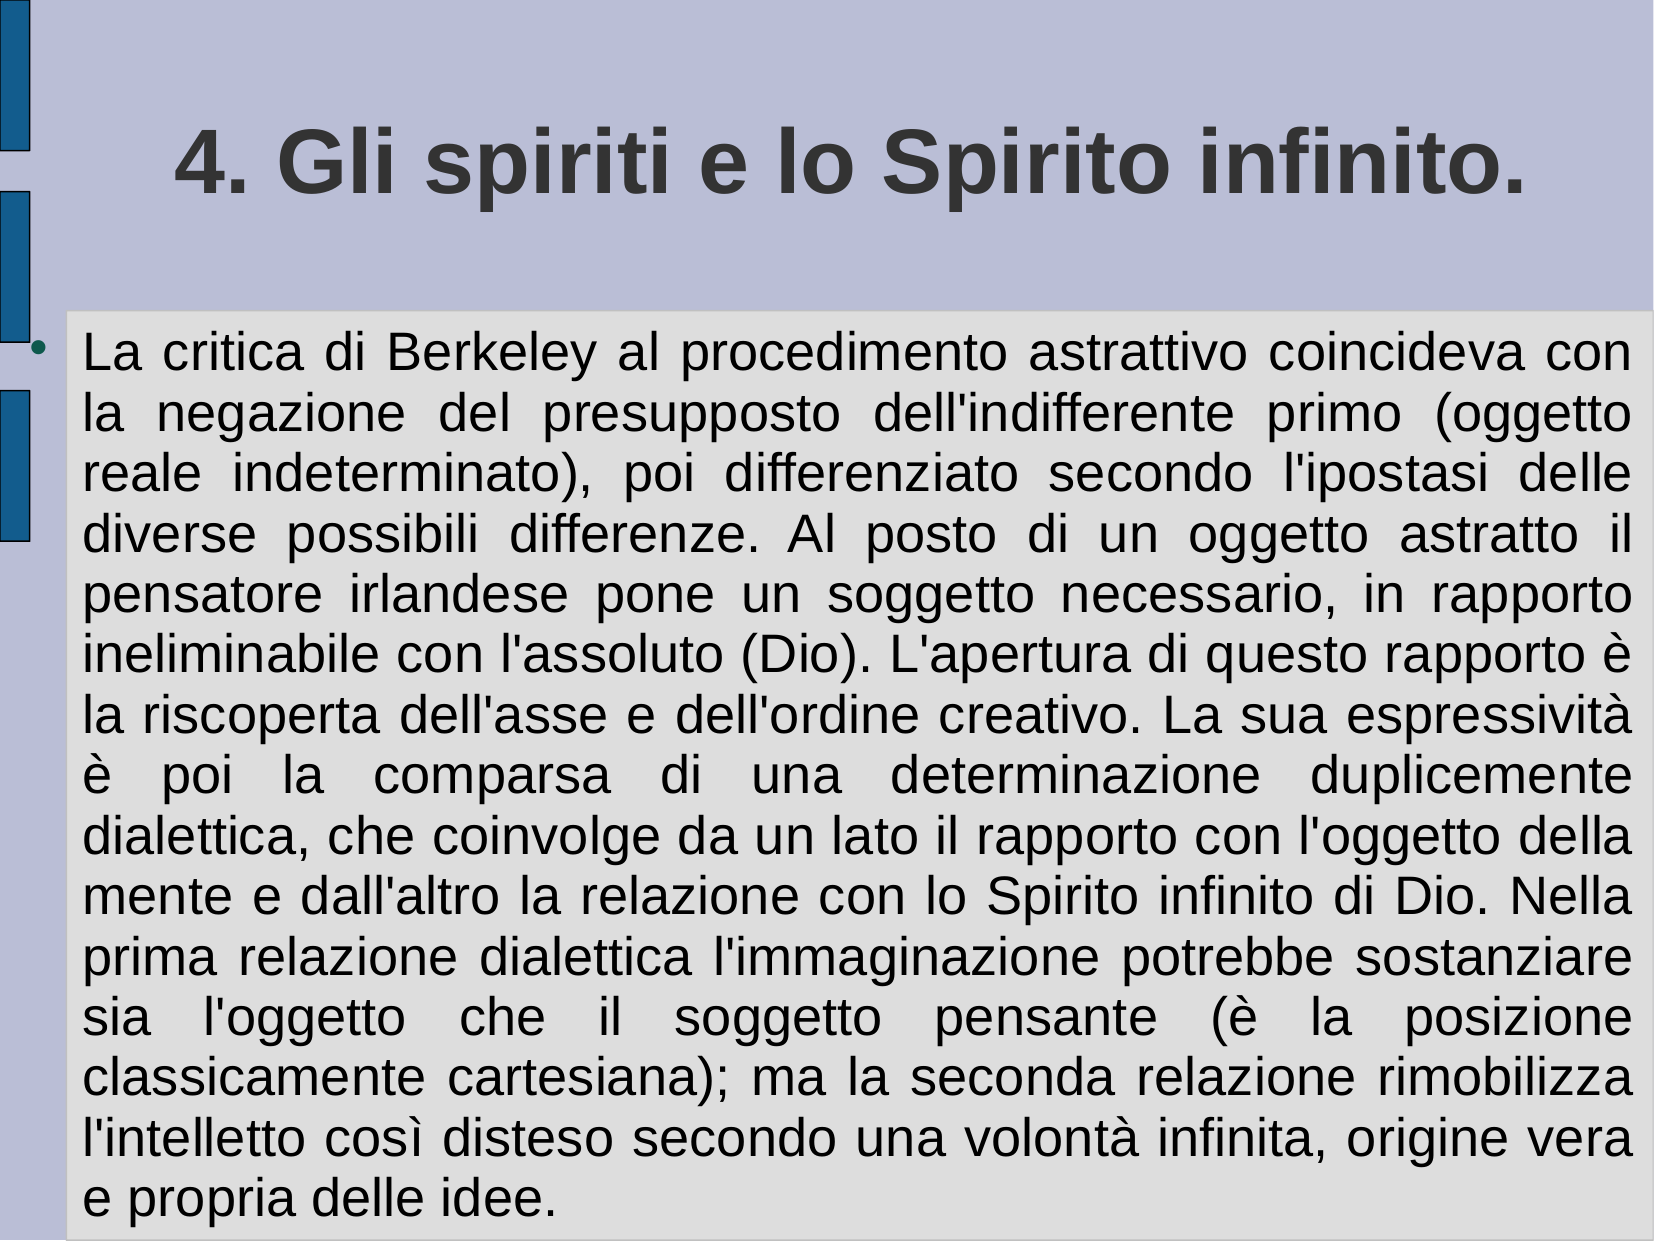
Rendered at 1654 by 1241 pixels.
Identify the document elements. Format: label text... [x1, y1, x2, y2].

title 4. Gli spiriti e lo Spirito infinito. [115, 55, 1589, 263]
list La critica di Berkeley al procedimento astrattivo coincideva con la negazione del presupposto dell'indifferente primo (oggetto reale indeterminato), poi differenziato secondo l'ipostasi delle diverse possibili differenze. Al posto di un oggetto astratto il pensatore irlandese pone un soggetto necessario, in rapporto ineliminabile con l'assoluto (Dio). L'apertura di questo rapporto è la riscoperta dell'asse e dell'ordine creativo. La sua espressività è poi la comparsa di una determinazione duplicemente dialettica, che coinvolge da un lato il rapporto con l'oggetto della mente e dall'altro la relazione con lo Spirito infinito di Dio. Nella prima relazione dialettica l'immaginazione potrebbe sostanziare sia l'oggetto che il soggetto pensante (è la posizione classicamente cartesiana); ma la seconda relazione rimobilizza l'intelletto così disteso secondo una volontà infinita, origine vera e propria delle idee. [11, 318, 1636, 1229]
